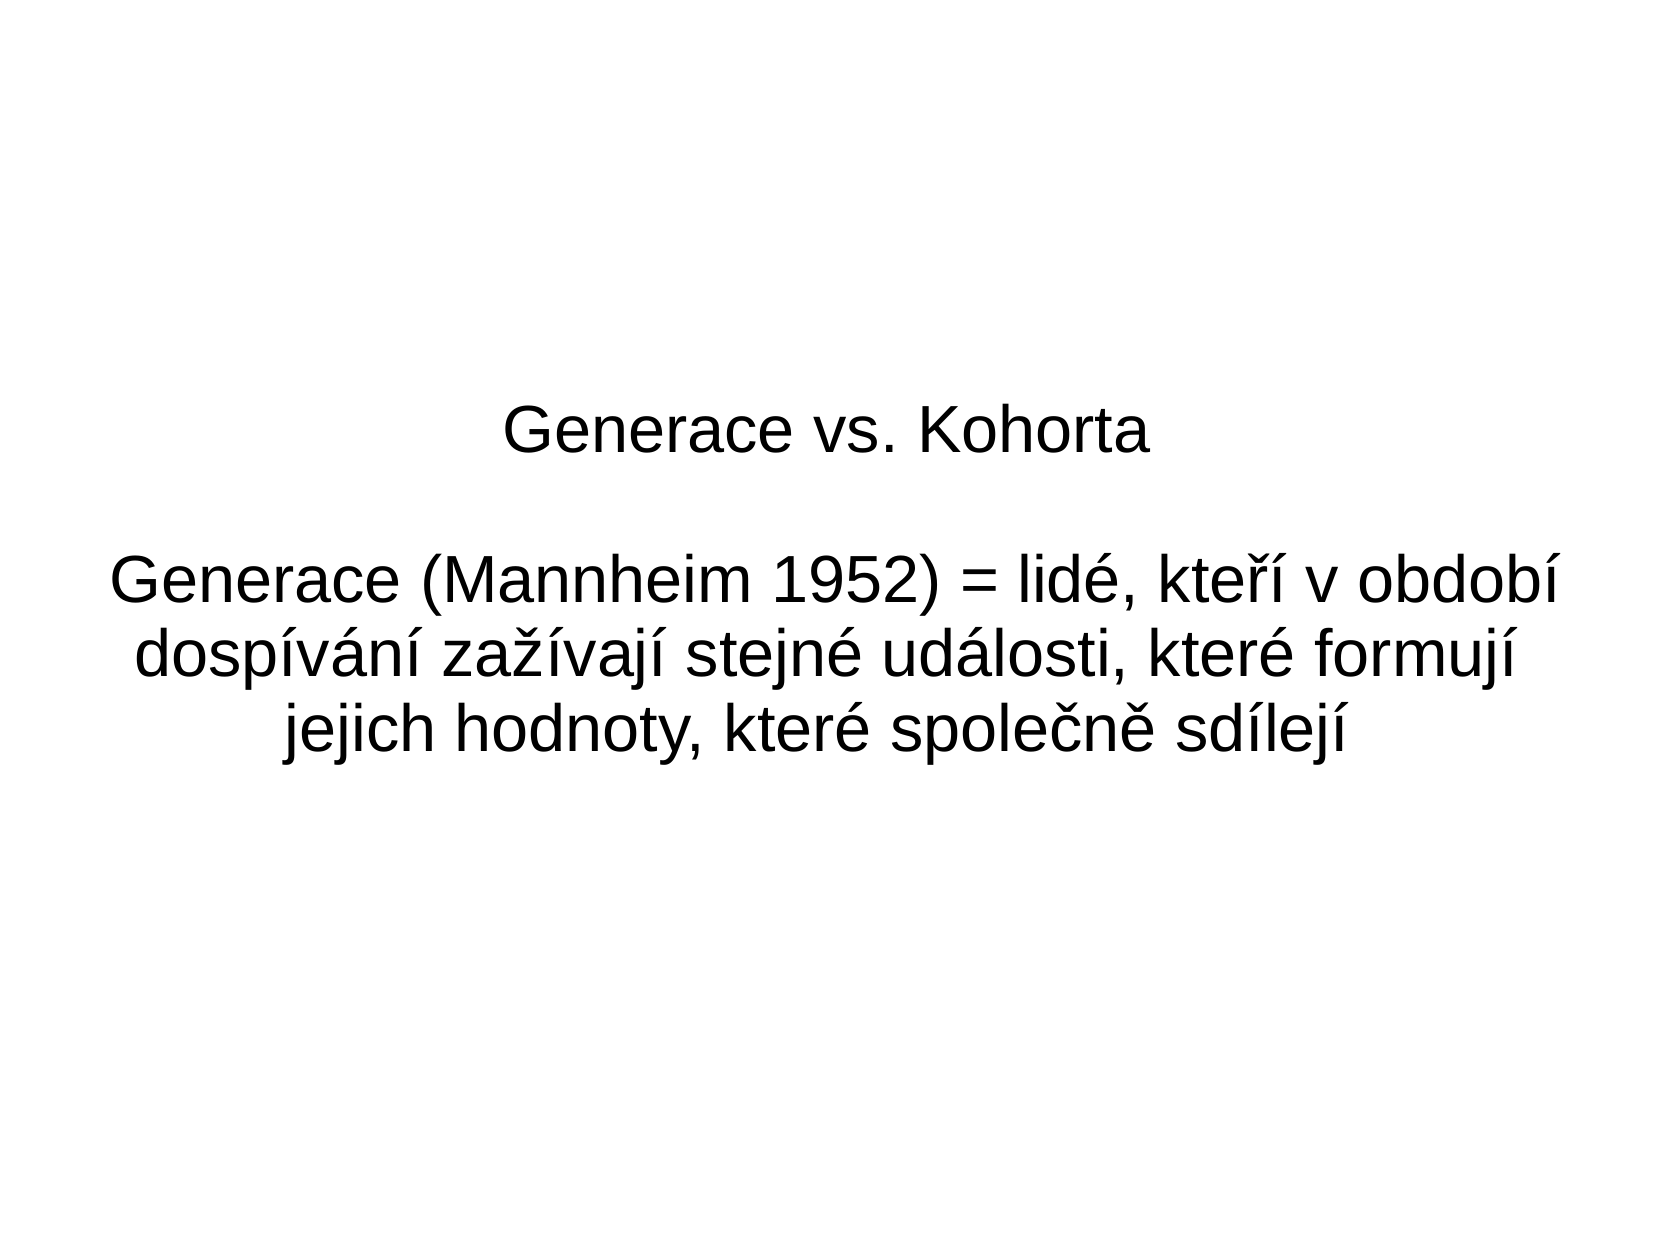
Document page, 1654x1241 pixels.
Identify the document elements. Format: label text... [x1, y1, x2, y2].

subtitle Generace vs. Kohorta Generace (Mannheim 1952) = lidé, kteří v období dospívání zažívají stejné události, které formují jejich hodnoty, které společně sdílejí [82, 49, 1571, 1109]
